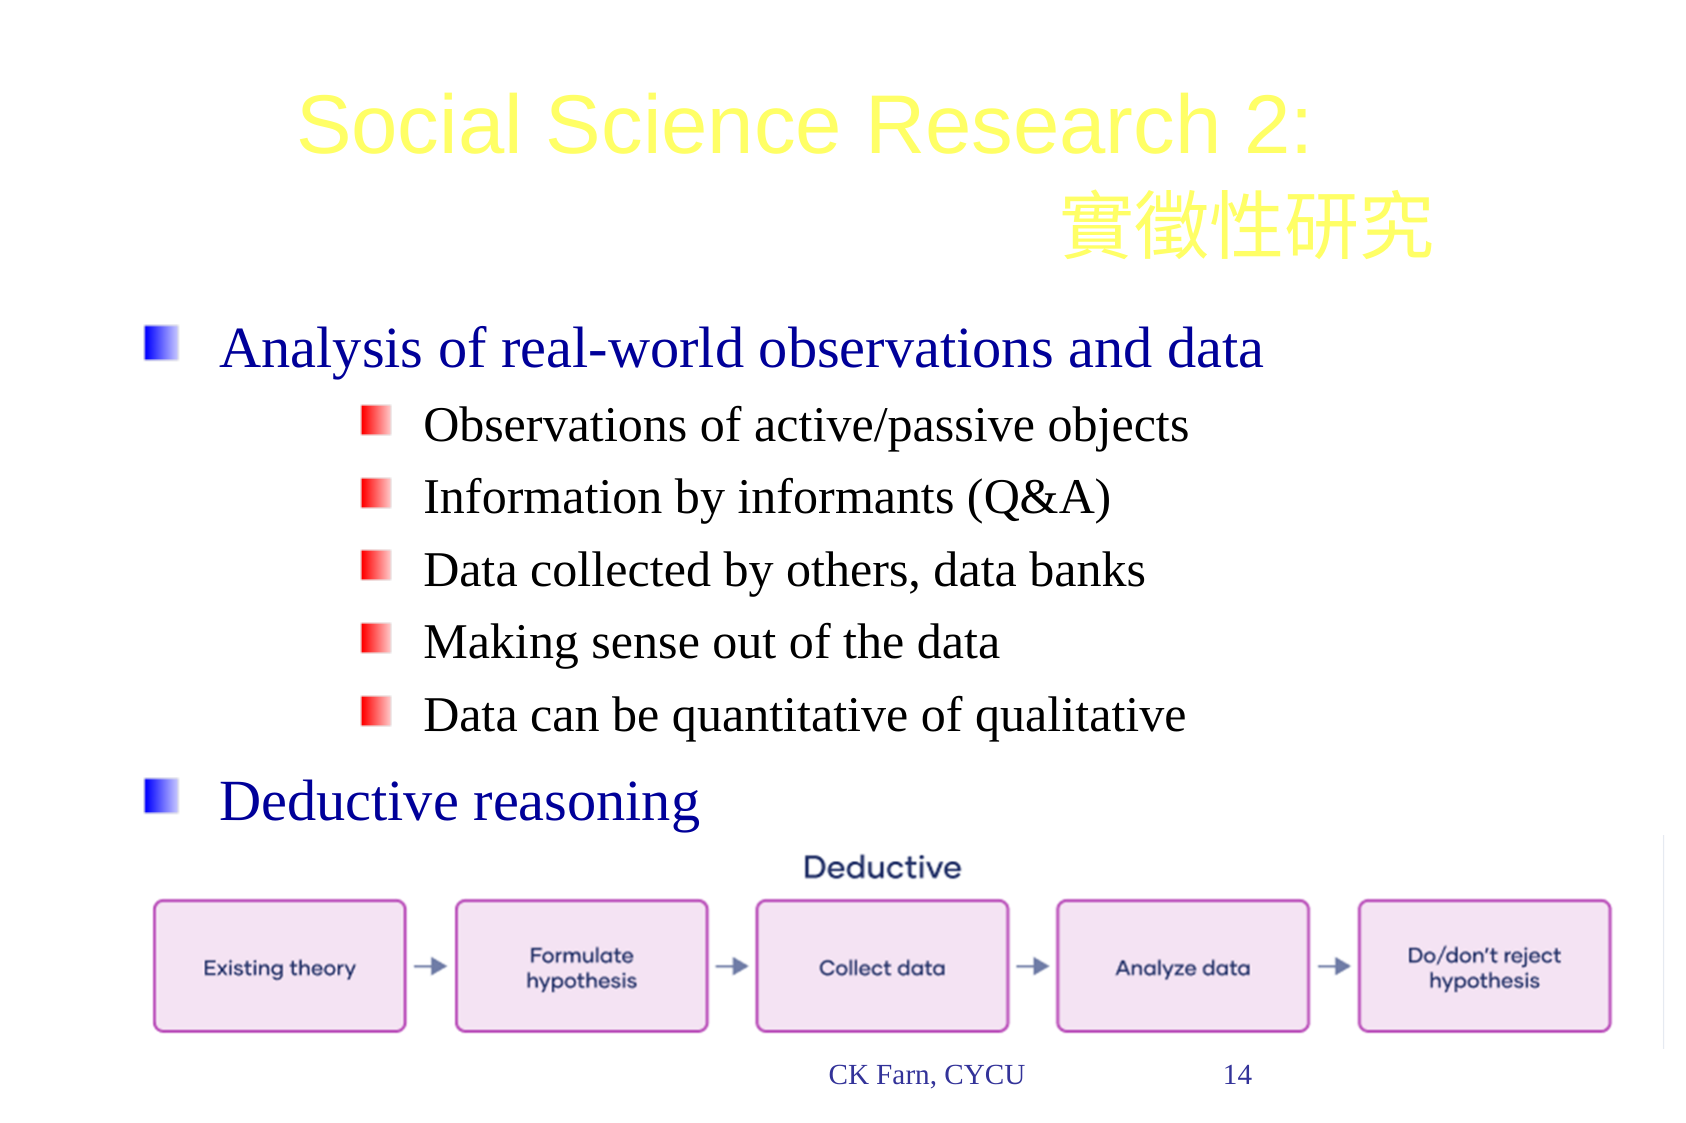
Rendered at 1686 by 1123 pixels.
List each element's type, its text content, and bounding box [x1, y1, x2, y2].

title Social Science Research 2: Empirical Research 實徵性研究 [280, 62, 1560, 250]
footer CK Farn, CYCU [660, 1049, 1194, 1123]
list Analysis of real-world observations and data Observations of active/passive objects Information by informants (Q&A) Data collected by others, data banks Making sense out of the data Data can be quantitative of qualitative Deductive reasoning [127, 301, 1560, 835]
picture [122, 835, 1686, 1049]
slide_number 4 [1207, 1049, 1560, 1123]
